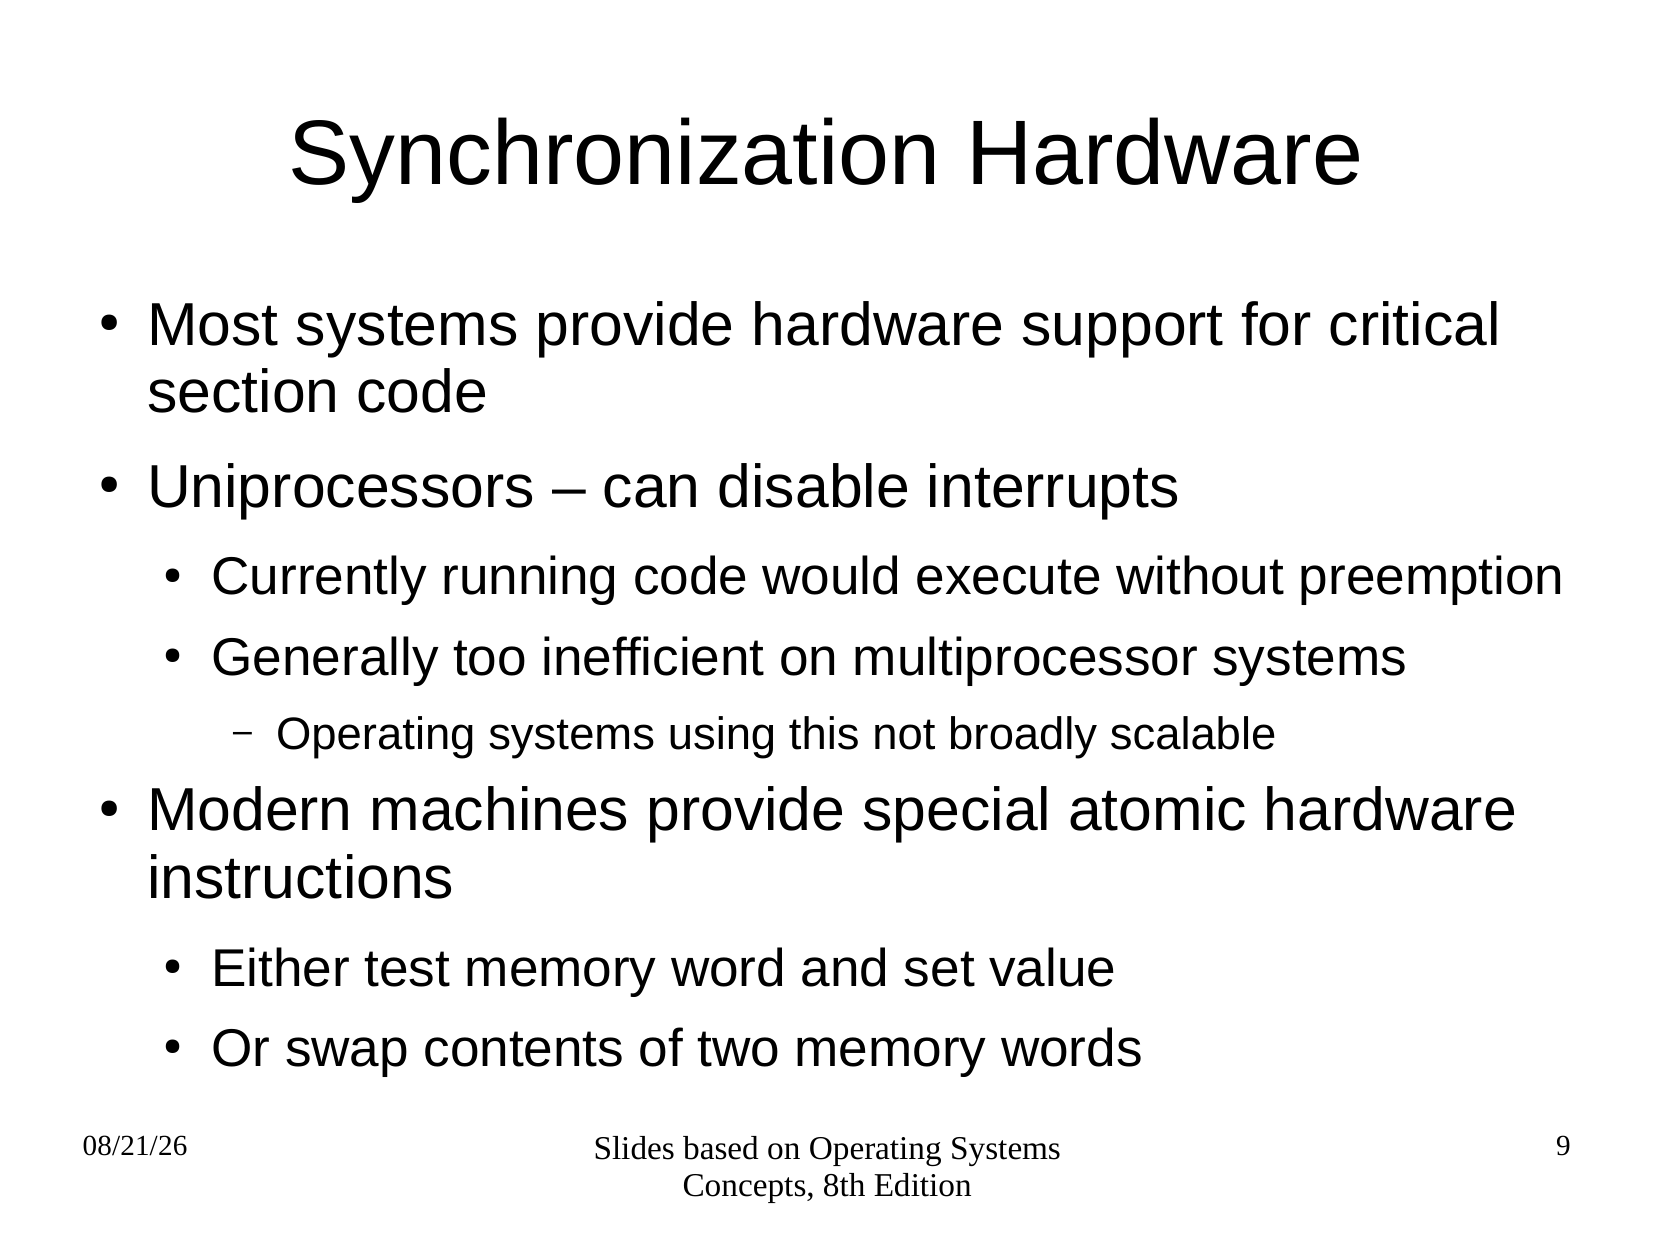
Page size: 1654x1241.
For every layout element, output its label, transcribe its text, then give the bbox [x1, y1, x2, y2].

list Most systems provide hardware support for critical section code Uniprocessors – can disable interrupts Currently running code would execute without preemption Generally too inefficient on multiprocessor systems Operating systems using this not broadly scalable Modern machines provide special atomic hardware instructions Either test memory word and set value Or swap contents of two memory words [82, 290, 1571, 1109]
title Synchronization Hardware [82, 49, 1571, 257]
